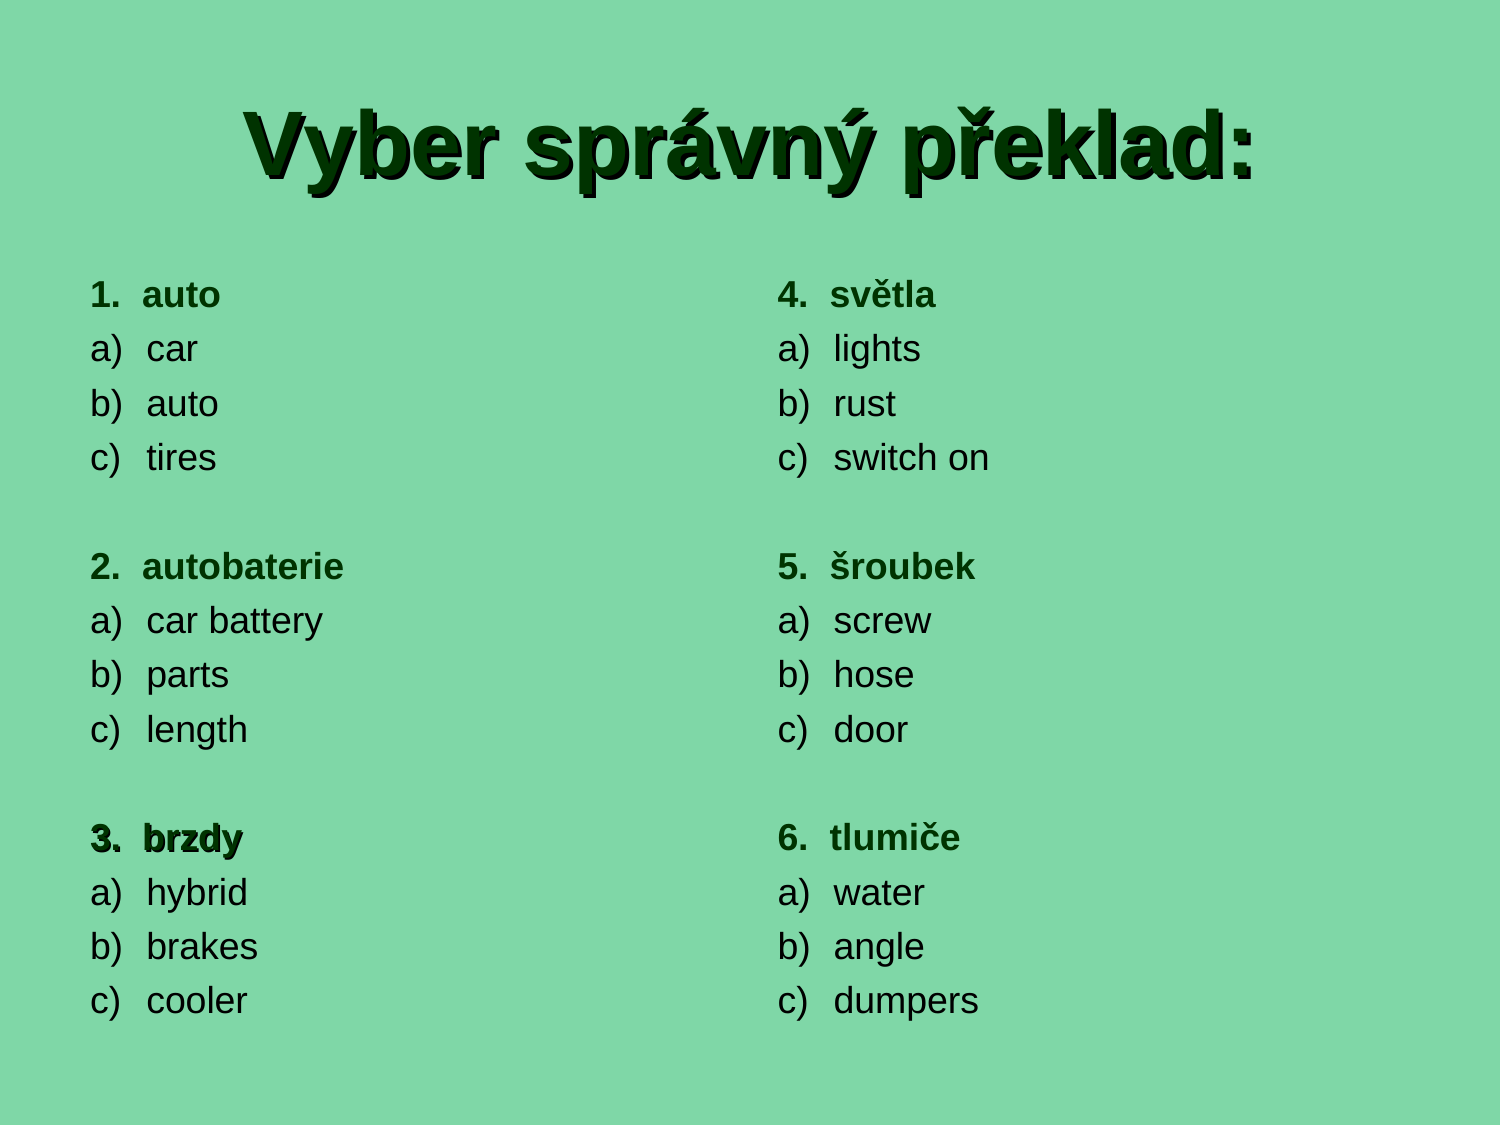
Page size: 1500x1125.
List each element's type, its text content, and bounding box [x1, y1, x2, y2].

list 4. světla lights rust switch on 5. šroubek screw hose door 6. tlumiče water angle dumpers [762, 262, 1426, 1125]
list 1. auto car auto tires 2. autobaterie car battery parts length 3. brzdy a) hybrid b) brakes c) cooler [75, 262, 762, 1125]
title Vyber správný překlad: [75, 0, 1426, 262]
